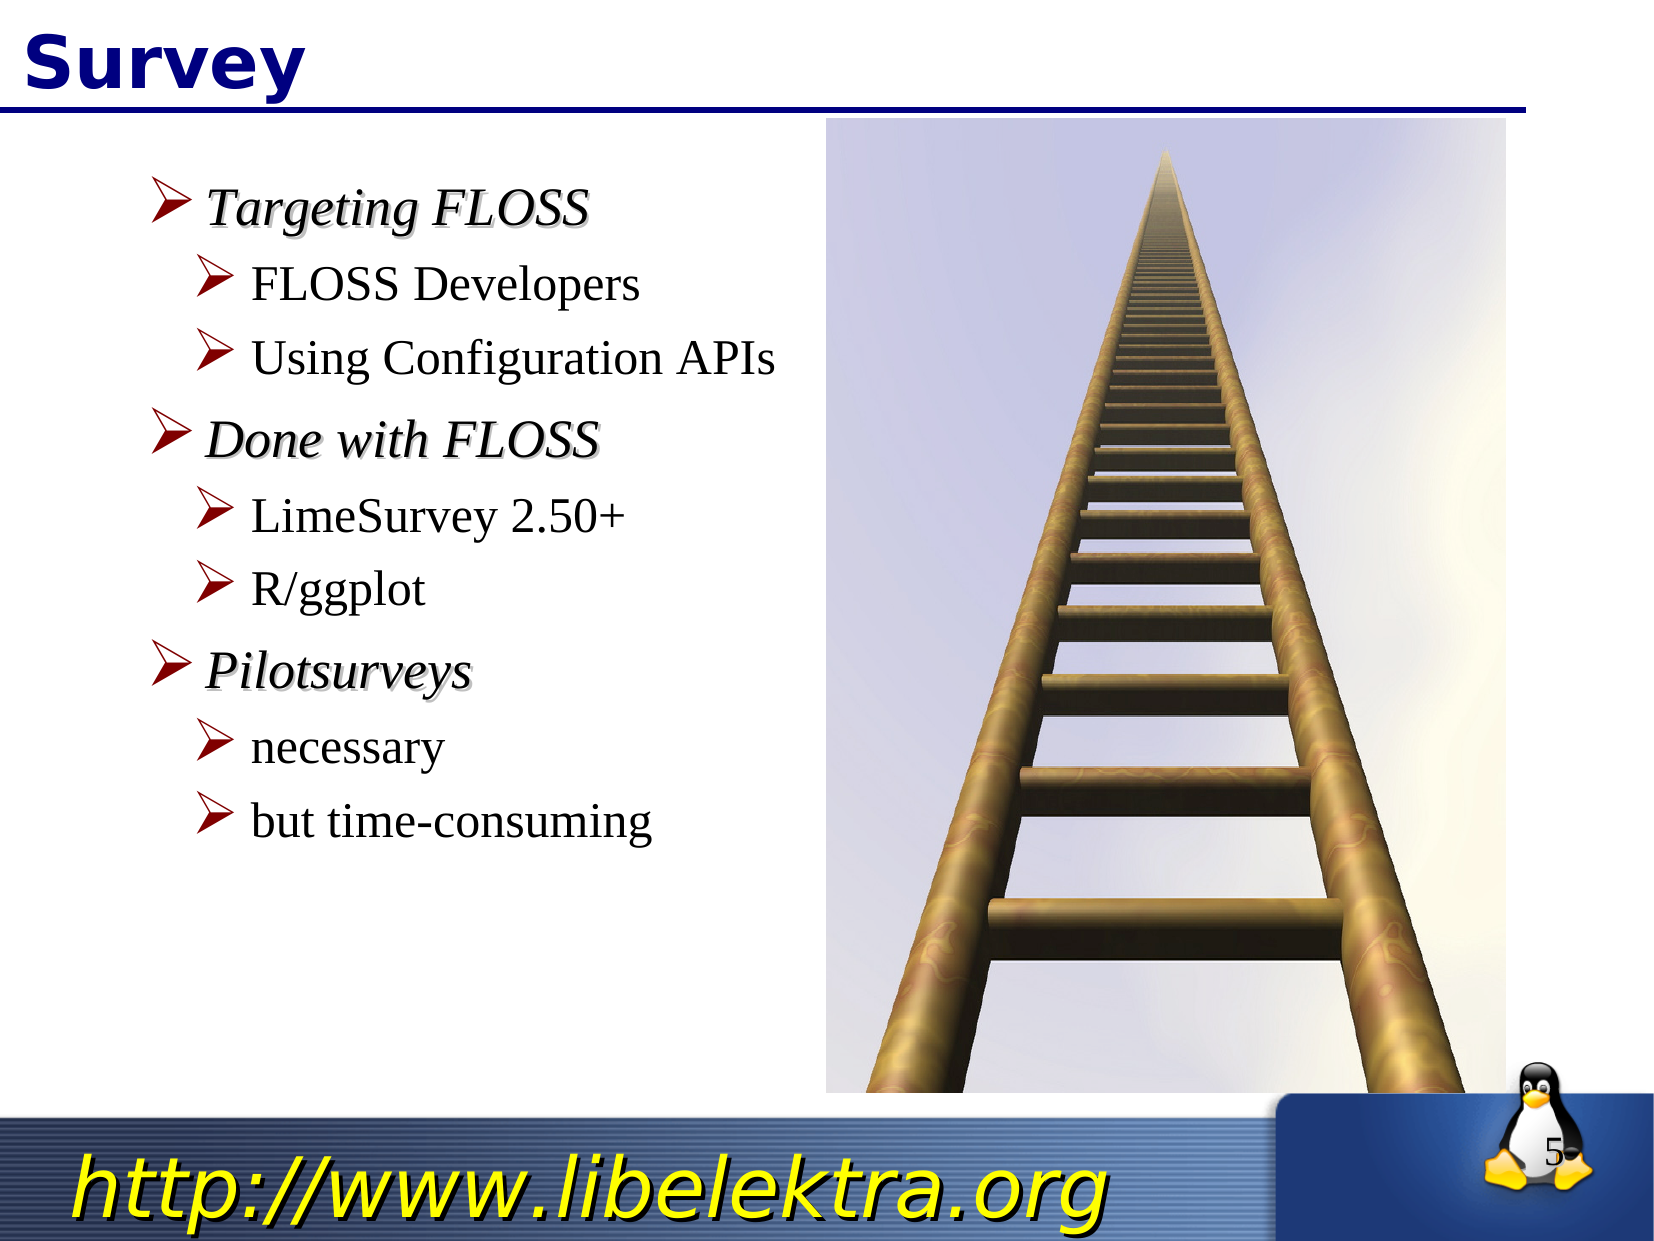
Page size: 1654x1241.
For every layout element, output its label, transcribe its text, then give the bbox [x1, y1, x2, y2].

list Targeting FLOSS FLOSS Developers Using Configuration APIs Done with FLOSS LimeSurvey 2.50+ R/ggplot Pilotsurveys necessary but time-consuming [131, 166, 826, 1039]
text_box Survey [22, 14, 1611, 111]
picture [0, 118, 1654, 1241]
text_box <Foliennummer> [1272, 1122, 1566, 1178]
